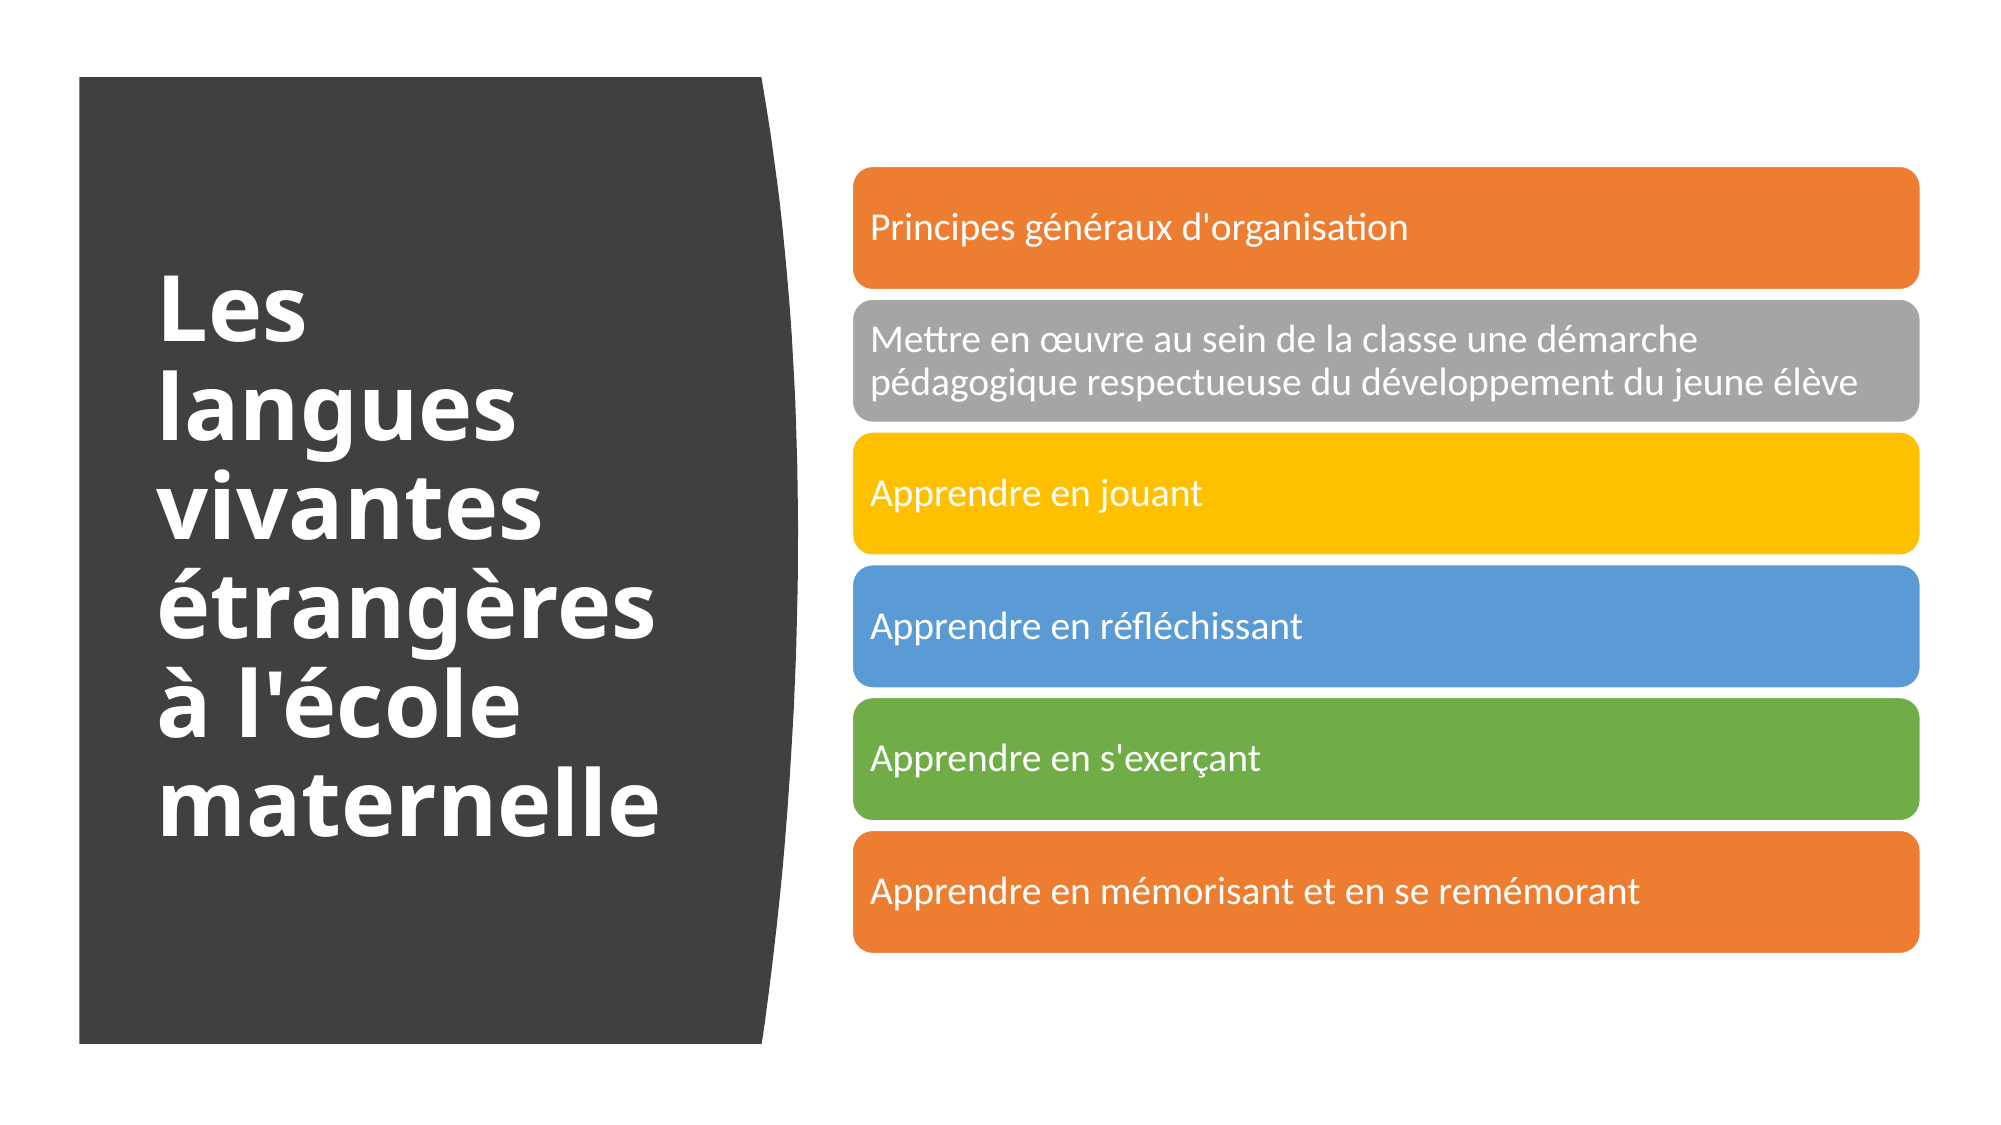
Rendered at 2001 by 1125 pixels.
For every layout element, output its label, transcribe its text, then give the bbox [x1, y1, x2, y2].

text_box Mettre en œuvre au sein de la classe une démarche pédagogique respectueuse du développement du jeune élève [852, 298, 1921, 423]
title Les langues vivantes étrangères à l'école maternelle [141, 166, 702, 953]
text_box Apprendre en réfléchissant [852, 564, 1921, 689]
text_box Apprendre en mémorisant et en se remémorant [852, 830, 1921, 954]
text_box Principes généraux d'organisation [852, 166, 1921, 290]
text_box [79, 77, 799, 1044]
text_box Apprendre en s'exerçant [852, 697, 1921, 822]
text_box Apprendre en jouant [852, 431, 1921, 556]
